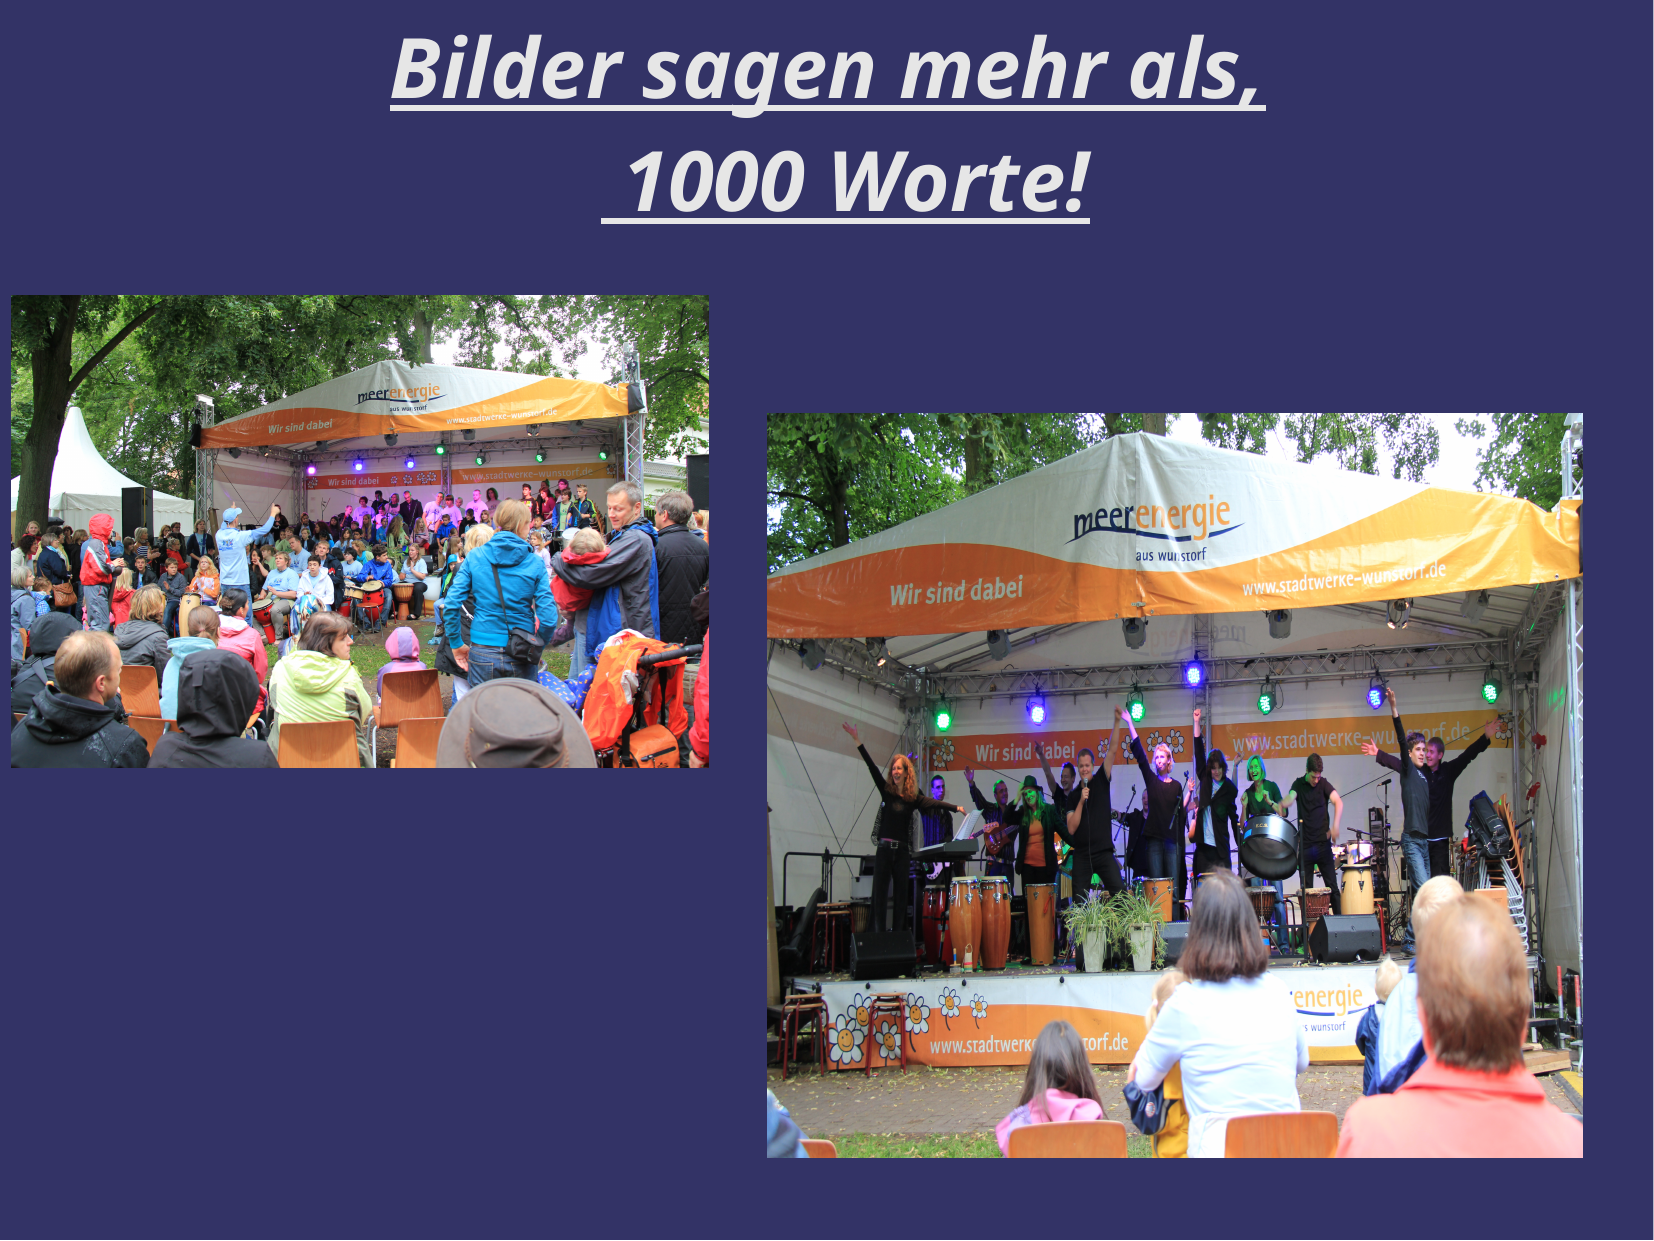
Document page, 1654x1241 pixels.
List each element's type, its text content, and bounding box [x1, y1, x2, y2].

picture [767, 413, 1583, 1158]
picture [11, 295, 709, 768]
title Bilder sagen mehr als, 1000 Worte! [121, 6, 1534, 239]
